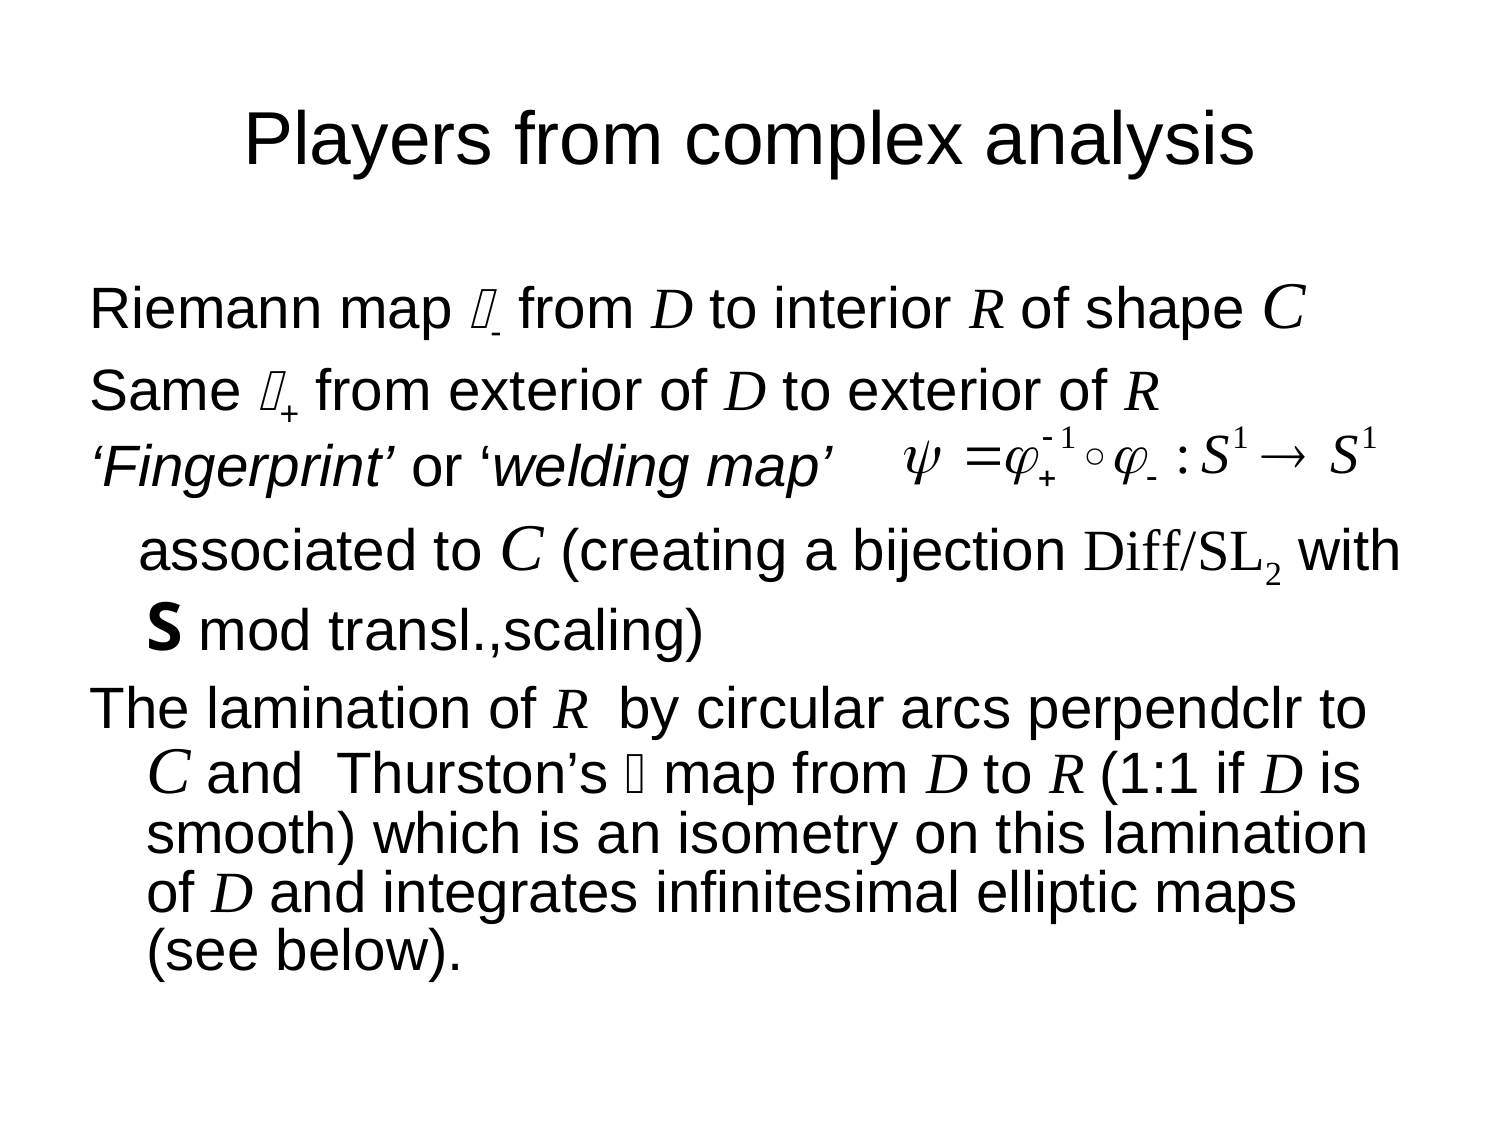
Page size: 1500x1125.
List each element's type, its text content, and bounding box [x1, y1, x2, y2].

title Players from complex analysis [75, 45, 1426, 233]
chart [900, 412, 1388, 503]
list Riemann map - from D to interior R of shape C Same + from exterior of D to exterior of R ‘Fingerprint’ or ‘welding map’ associated to C (creating a bijection Diff/SL2 with S mod transl.,scaling) The lamination of R by circular arcs perpendclr to C and Thurston’s  map from D to R (1:1 if D is smooth) which is an isometry on this lamination of D and integrates infinitesimal elliptic maps (see below). [75, 262, 1426, 1025]
